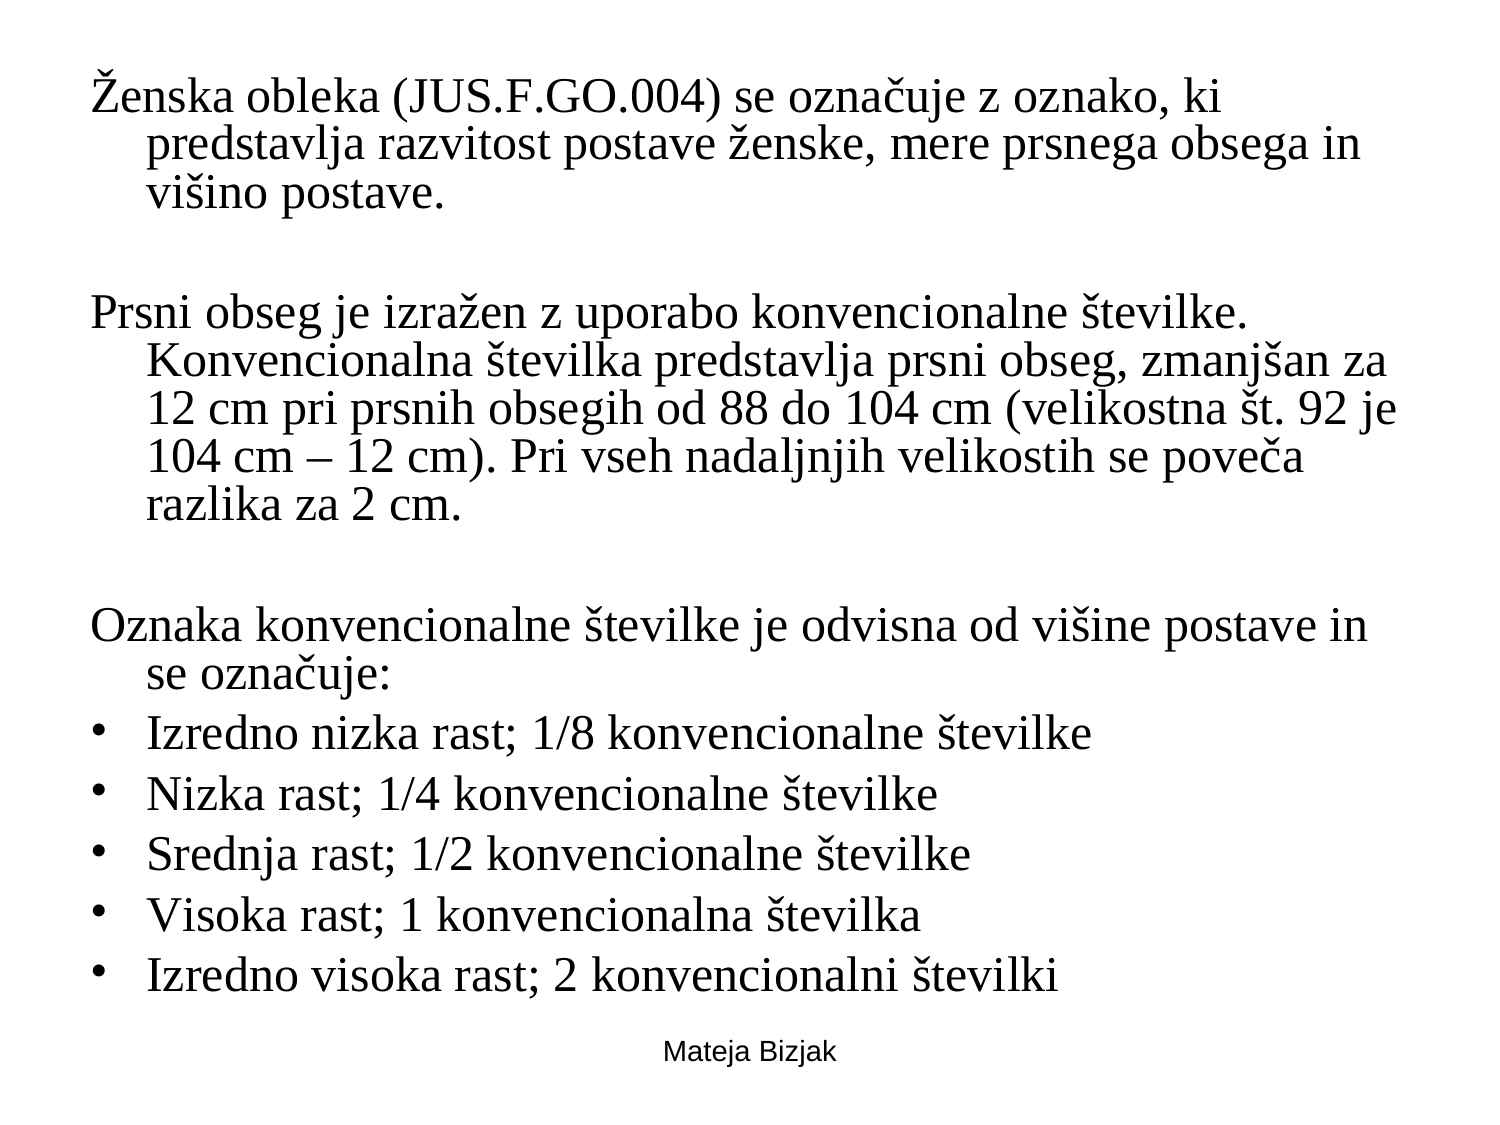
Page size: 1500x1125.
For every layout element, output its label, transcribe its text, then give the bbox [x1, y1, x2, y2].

list Ženska obleka (JUS.F.GO.004) se označuje z oznako, ki predstavlja razvitost postave ženske, mere prsnega obsega in višino postave. Prsni obseg je izražen z uporabo konvencionalne številke. Konvencionalna številka predstavlja prsni obseg, zmanjšan za 12 cm pri prsnih obsegih od 88 do 104 cm (velikostna št. 92 je 104 cm – 12 cm). Pri vseh nadaljnjih velikostih se poveča razlika za 2 cm. Oznaka konvencionalne številke je odvisna od višine postave in se označuje: Izredno nizka rast; 1/8 konvencionalne številke Nizka rast; 1/4 konvencionalne številke Srednja rast; 1/2 konvencionalne številke Visoka rast; 1 konvencionalna številka Izredno visoka rast; 2 konvencionalni številki [75, 66, 1426, 1009]
text_box Mateja Bizjak [512, 1024, 988, 1103]
